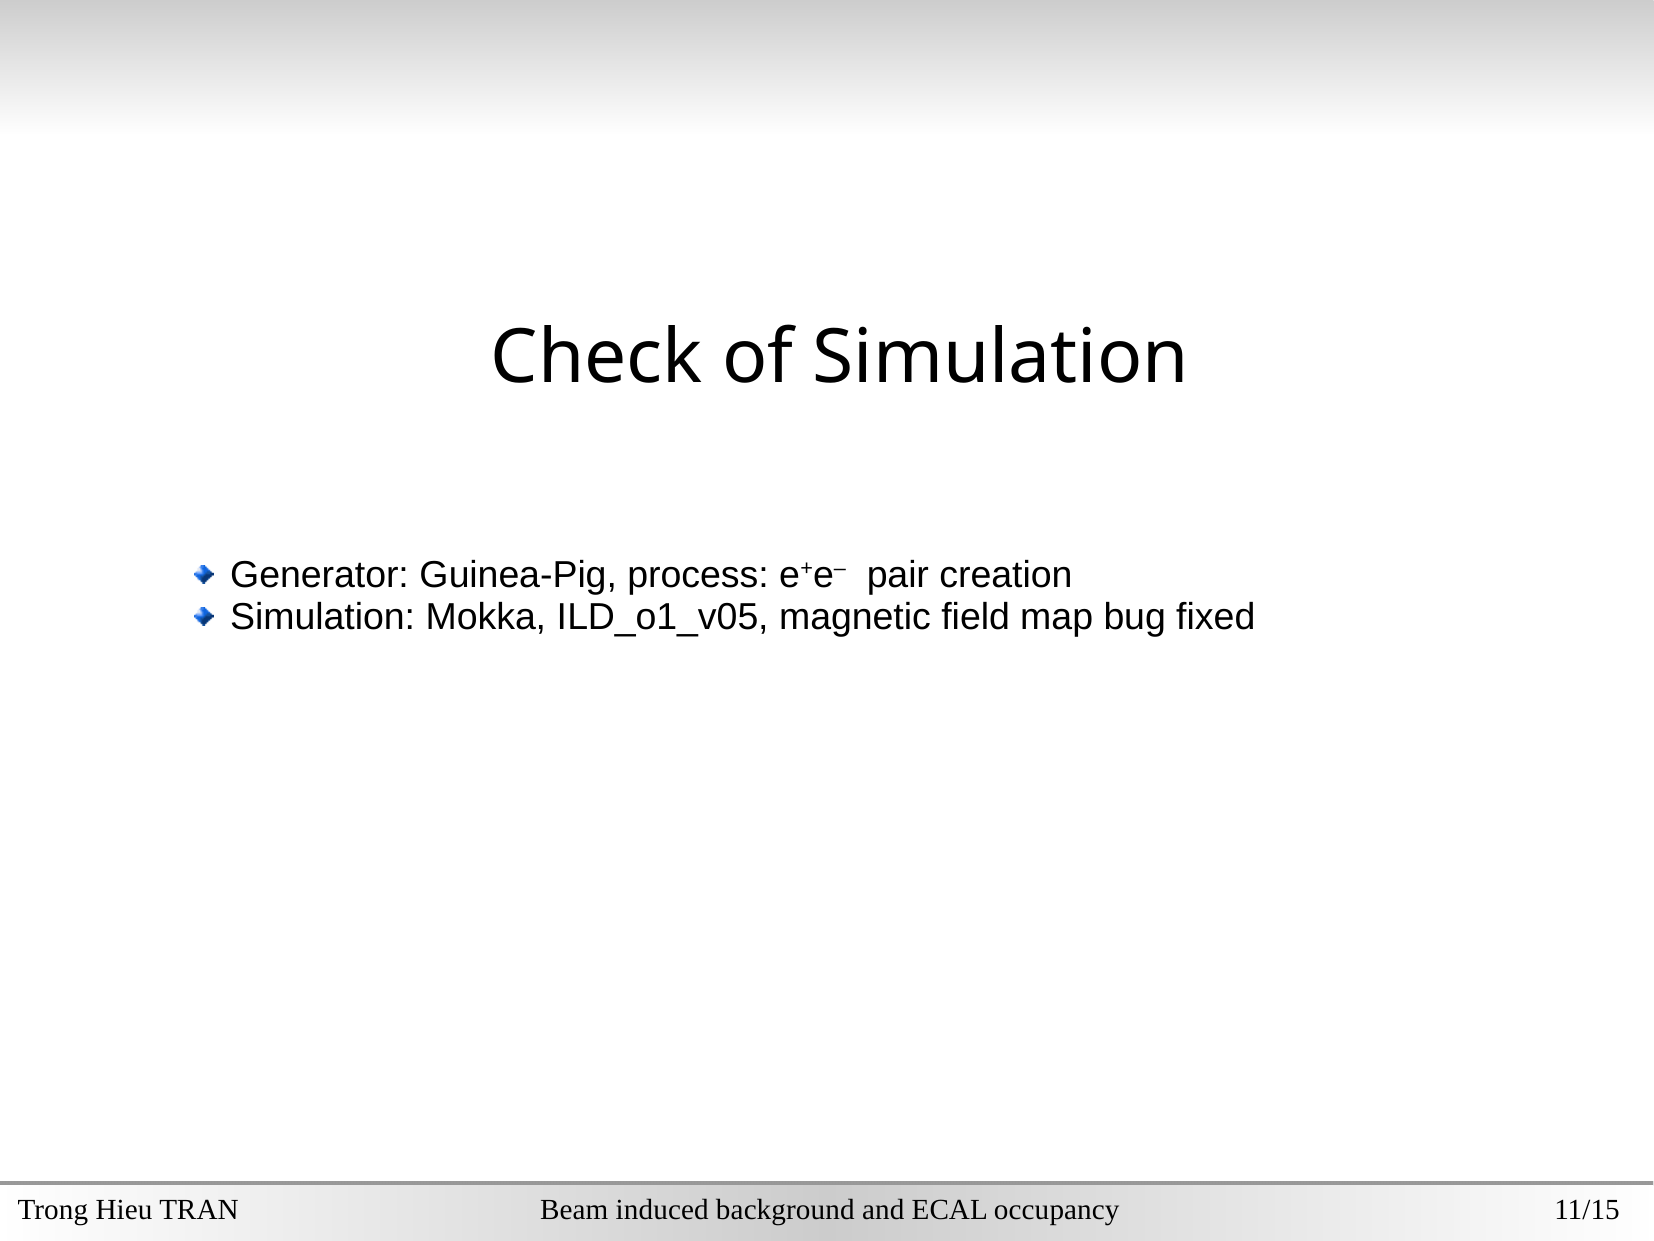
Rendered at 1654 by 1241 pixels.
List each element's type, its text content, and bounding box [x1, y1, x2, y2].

text_box Generator: Guinea-Pig, process: e+e– pair creation Simulation: Mokka, ILD_o1_v05, magnetic field map bug fixed [180, 546, 1501, 646]
text_box Check of Simulation [255, 295, 1426, 415]
